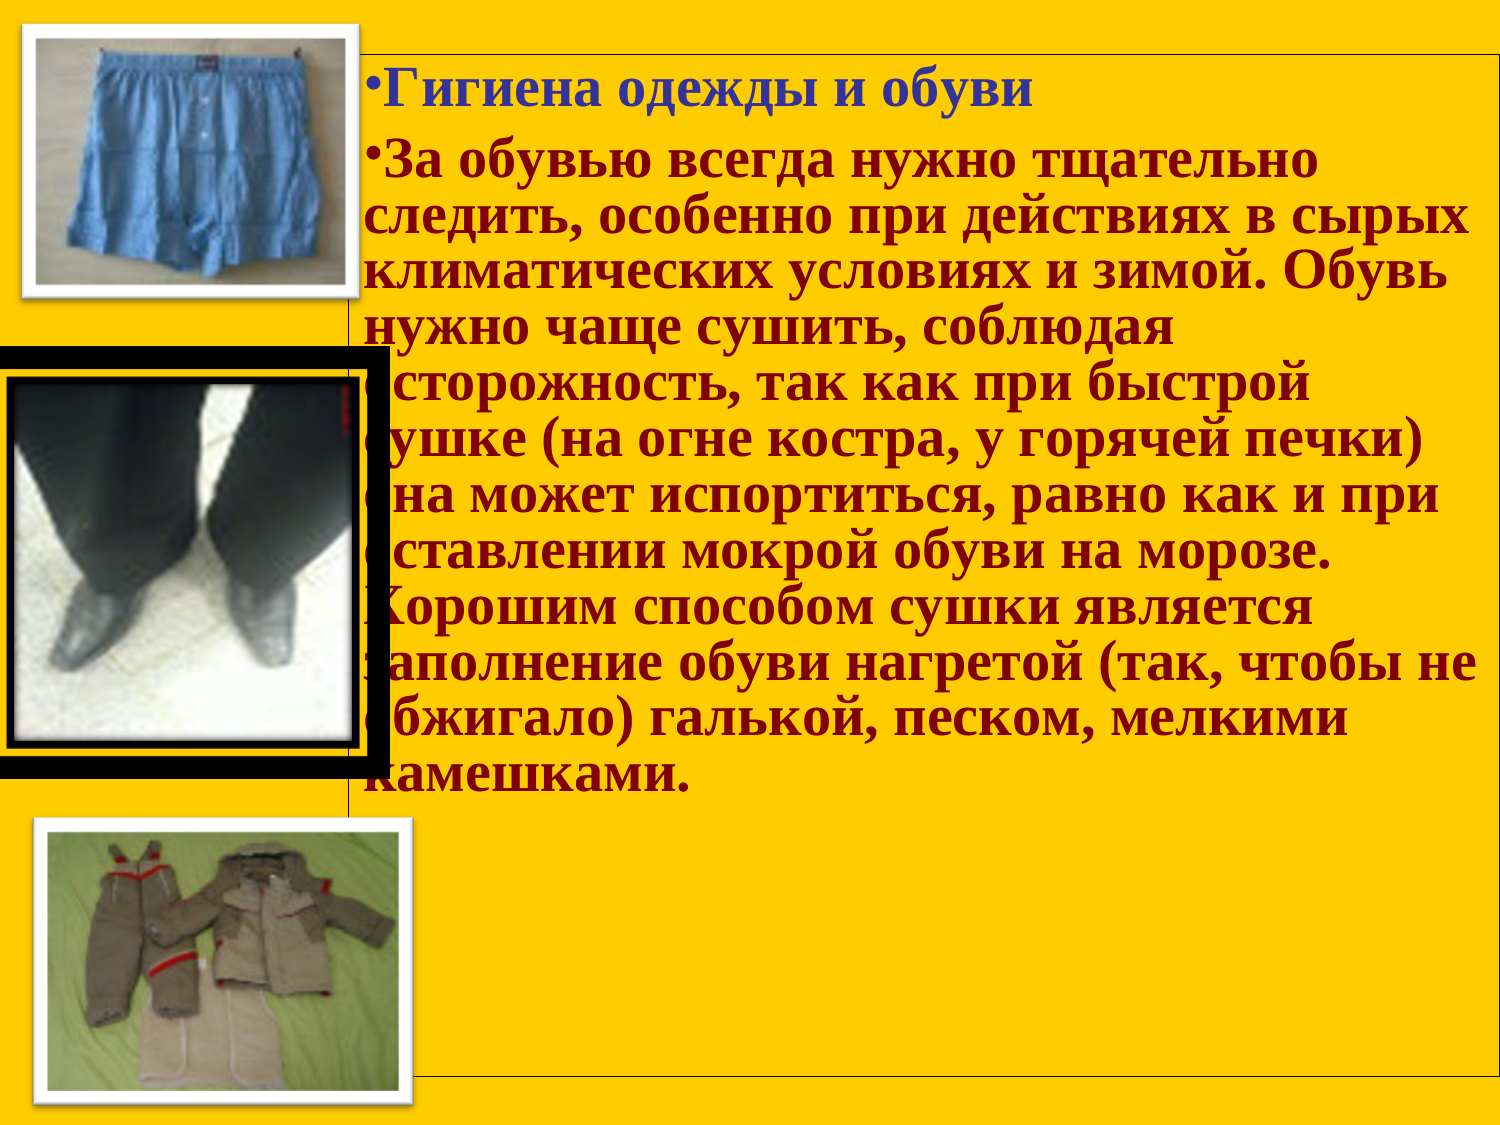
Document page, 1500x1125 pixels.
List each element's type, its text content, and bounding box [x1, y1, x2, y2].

picture [9, 15, 371, 313]
picture [21, 809, 424, 1120]
picture [0, 346, 390, 779]
list Гигиена одежды и обуви За обувью всегда нужно тщательно следить, особенно при действиях в сырых климатических условиях и зимой. Обувь нужно чаще сушить, соблюдая осторожность, так как при быстрой сушке (на огне костра, у горячей печки) она может испортиться, равно как и при оставлении мокрой обуви на морозе. Хорошим способом сушки является заполнение обуви нагретой (так, чтобы не обжигало) галькой, песком, мелкими камешками. [348, 54, 1500, 1077]
